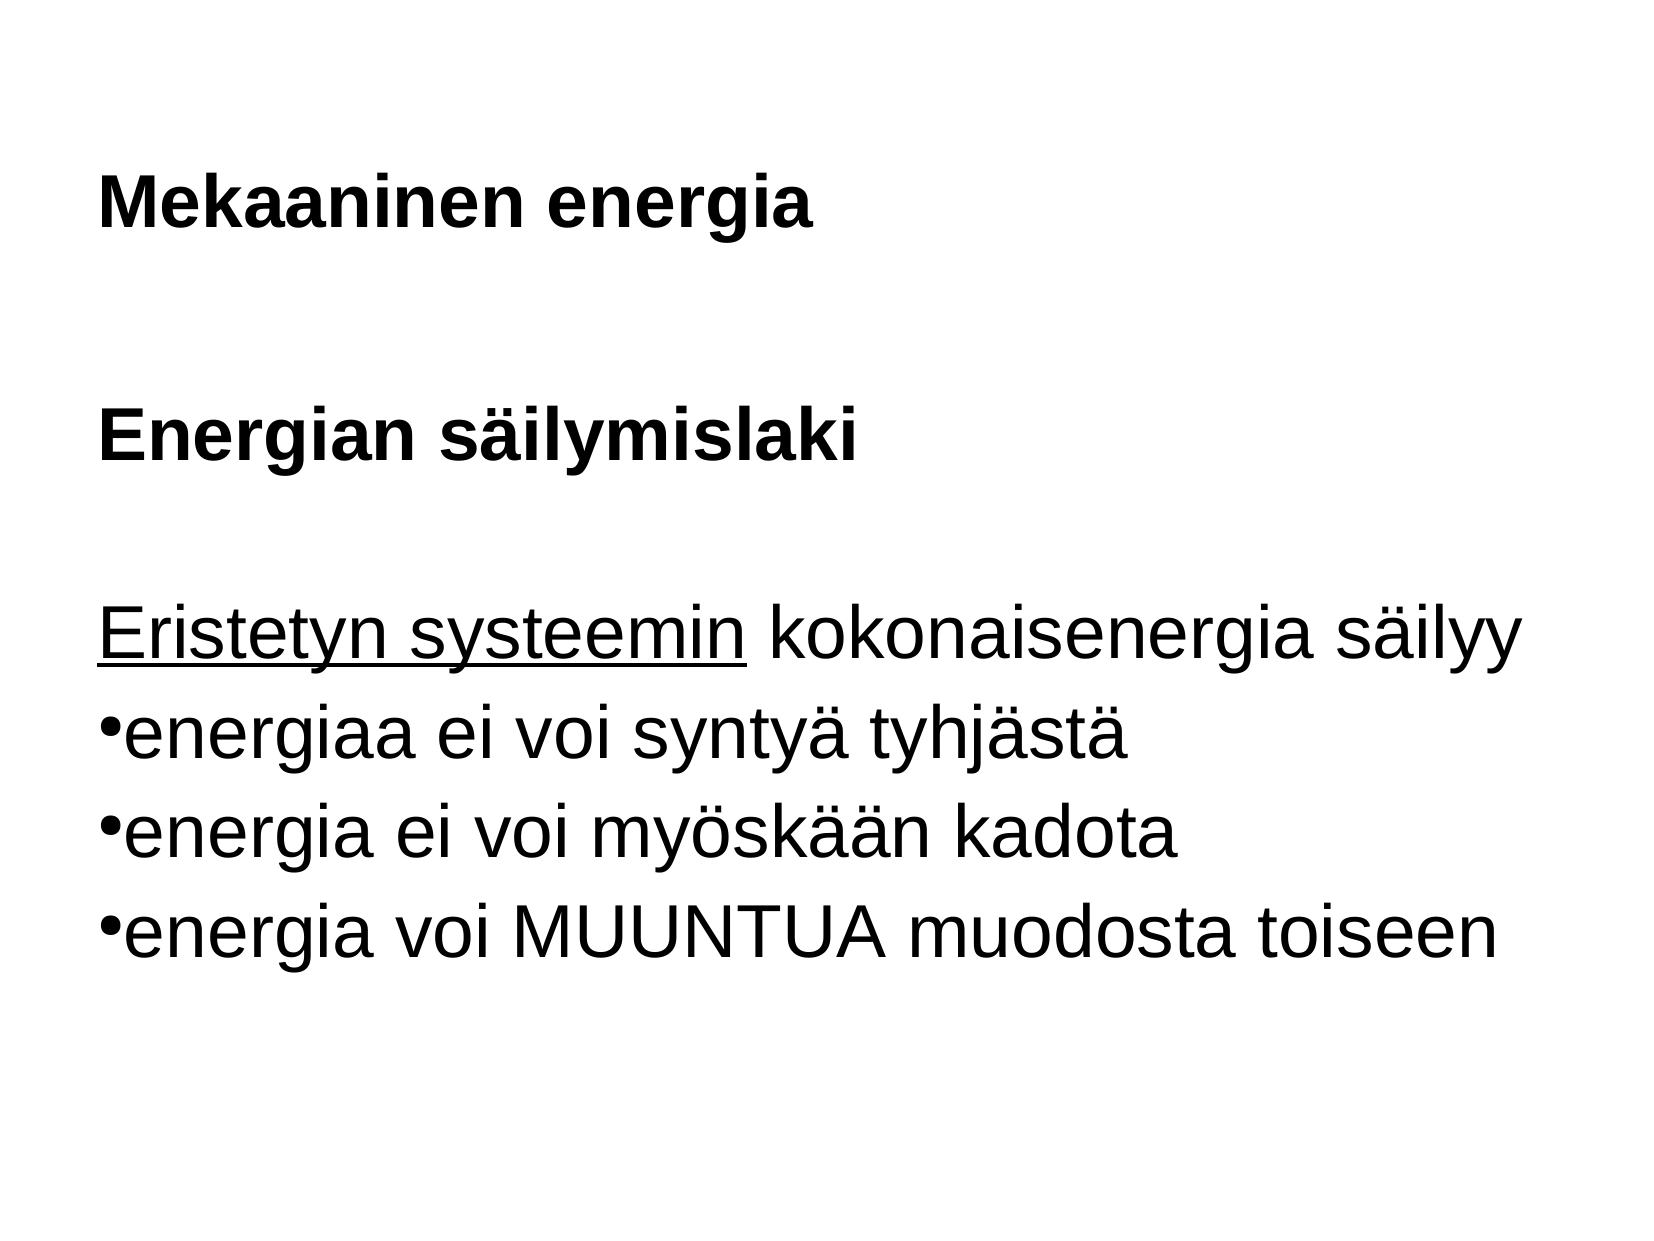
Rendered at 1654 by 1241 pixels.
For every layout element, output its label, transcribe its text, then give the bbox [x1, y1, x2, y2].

text_box Mekaaninen energia Energian säilymislaki Eristetyn systeemin kokonaisenergia säilyy energiaa ei voi syntyä tyhjästä energia ei voi myöskään kadota energia voi MUUNTUA muodosta toiseen [82, 153, 1560, 1010]
